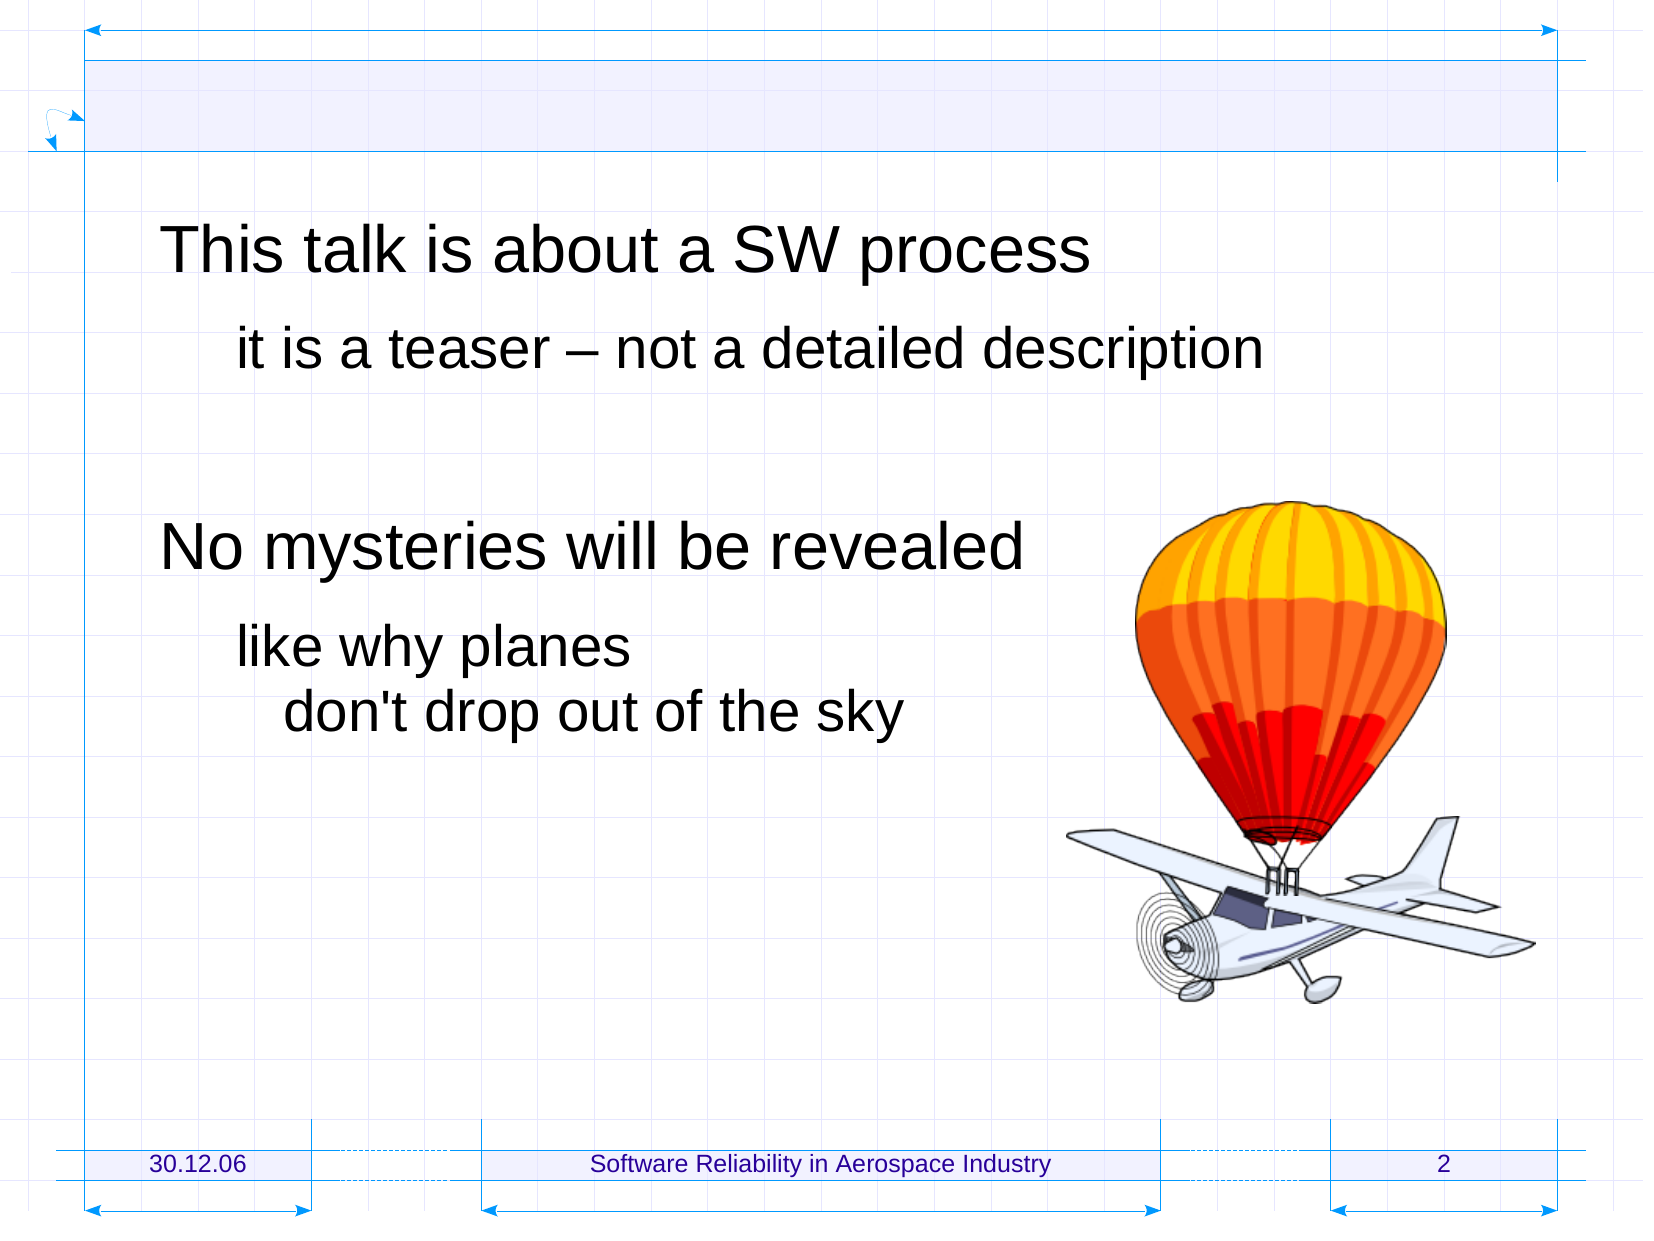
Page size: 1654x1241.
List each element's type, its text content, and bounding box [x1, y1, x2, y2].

title [141, 60, 1558, 152]
picture [1066, 501, 1536, 1004]
list This talk is about a SW process it is a teaser – not a detailed description No mysteries will be revealed like why planes don't drop out of the sky [141, 211, 1558, 1120]
